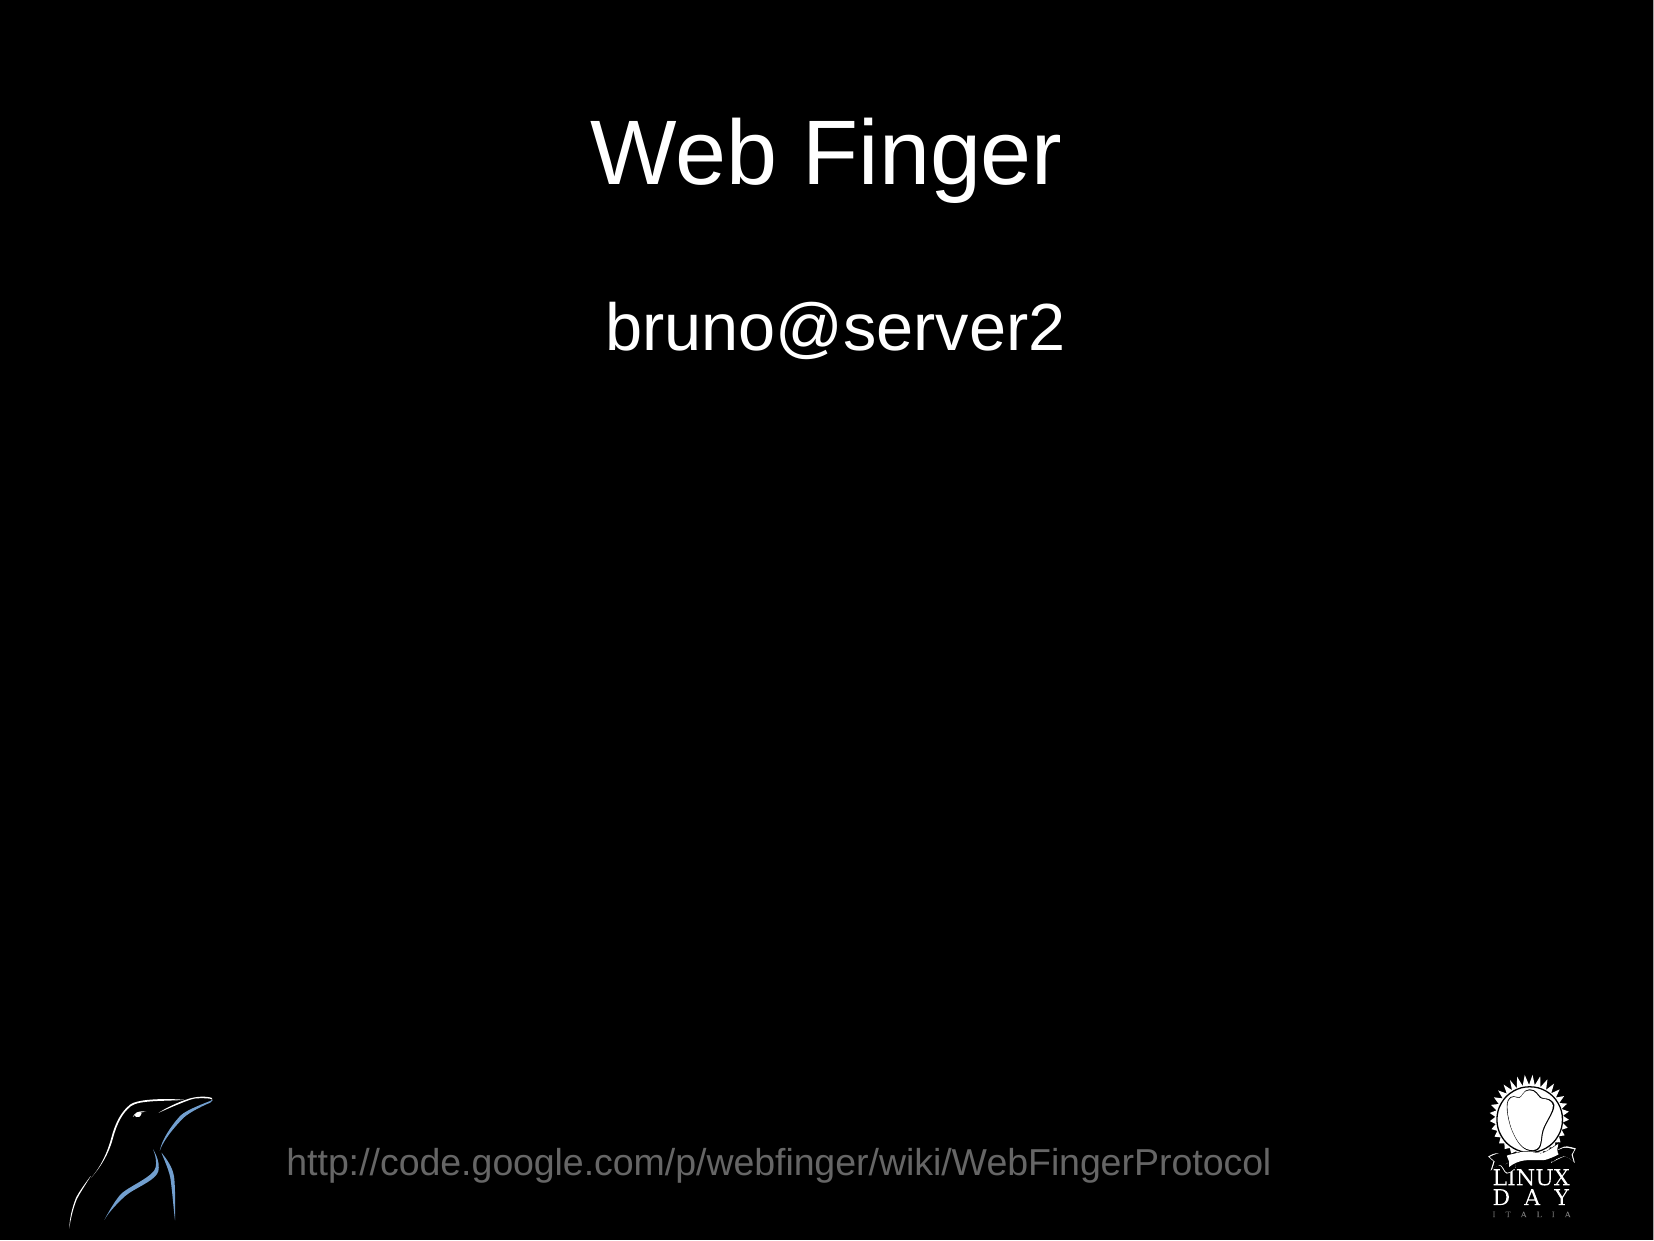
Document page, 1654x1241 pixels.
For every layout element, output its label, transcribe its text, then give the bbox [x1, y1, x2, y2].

text_box http://code.google.com/p/webfinger/wiki/WebFingerProtocol [271, 1133, 1441, 1191]
list bruno@server2 [82, 290, 1571, 1109]
title Web Finger [82, 56, 1571, 250]
